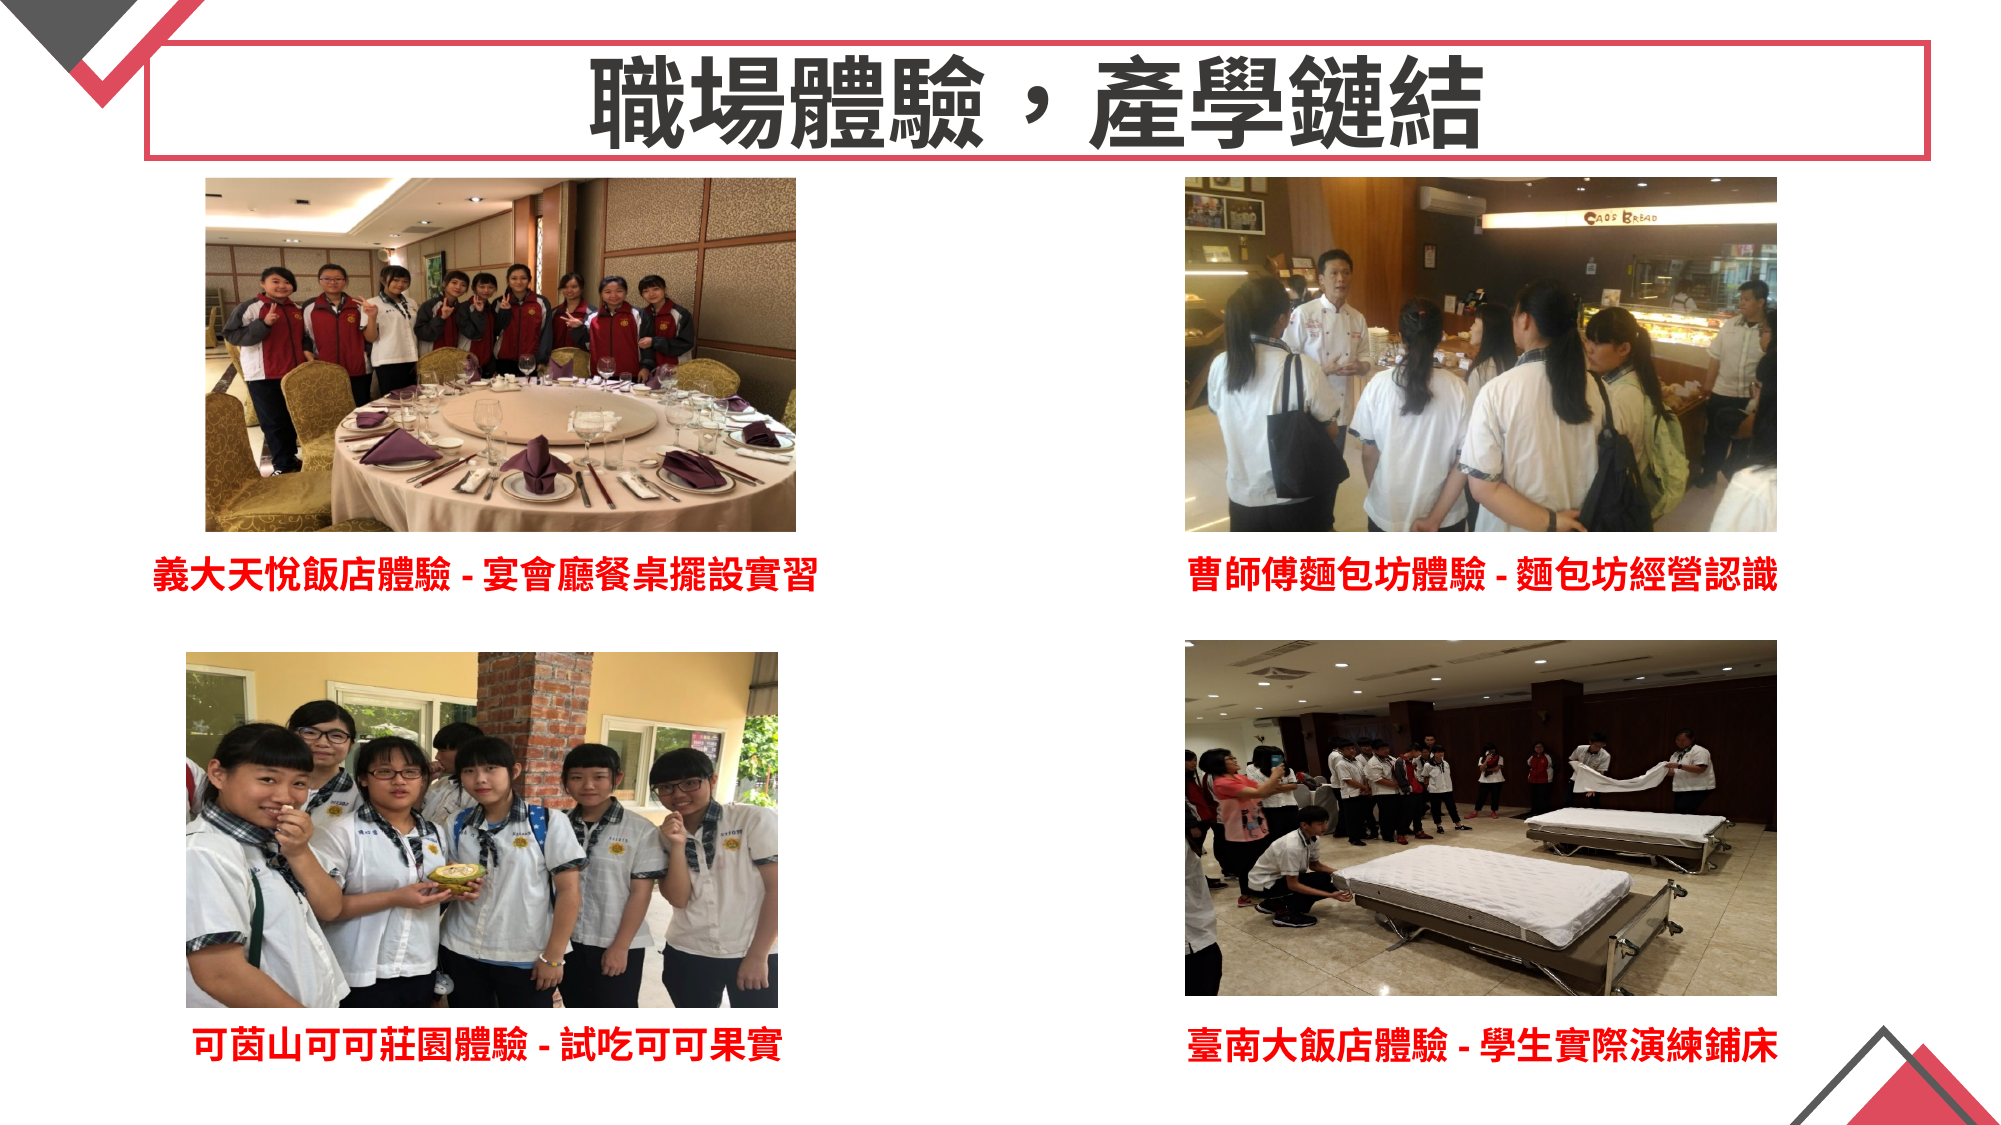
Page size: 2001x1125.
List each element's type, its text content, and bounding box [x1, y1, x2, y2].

text_box [0, 0, 205, 109]
picture [1185, 177, 1777, 532]
text_box 臺南大飯店體驗-學生實際演練鋪床 [1171, 1014, 1794, 1075]
text_box 職場體驗，產學鏈結 [147, 43, 1928, 158]
picture [205, 177, 796, 532]
text_box 曹師傅麵包坊體驗-麵包坊經營認識 [1171, 544, 1794, 604]
text_box 義大天悅飯店體驗-宴會廳餐桌擺設實習 [137, 544, 835, 604]
text_box [1789, 1025, 2000, 1125]
text_box 可茵山可可莊園體驗-試吃可可果實 [177, 1014, 800, 1074]
picture [186, 652, 778, 1008]
picture [1185, 640, 1777, 996]
